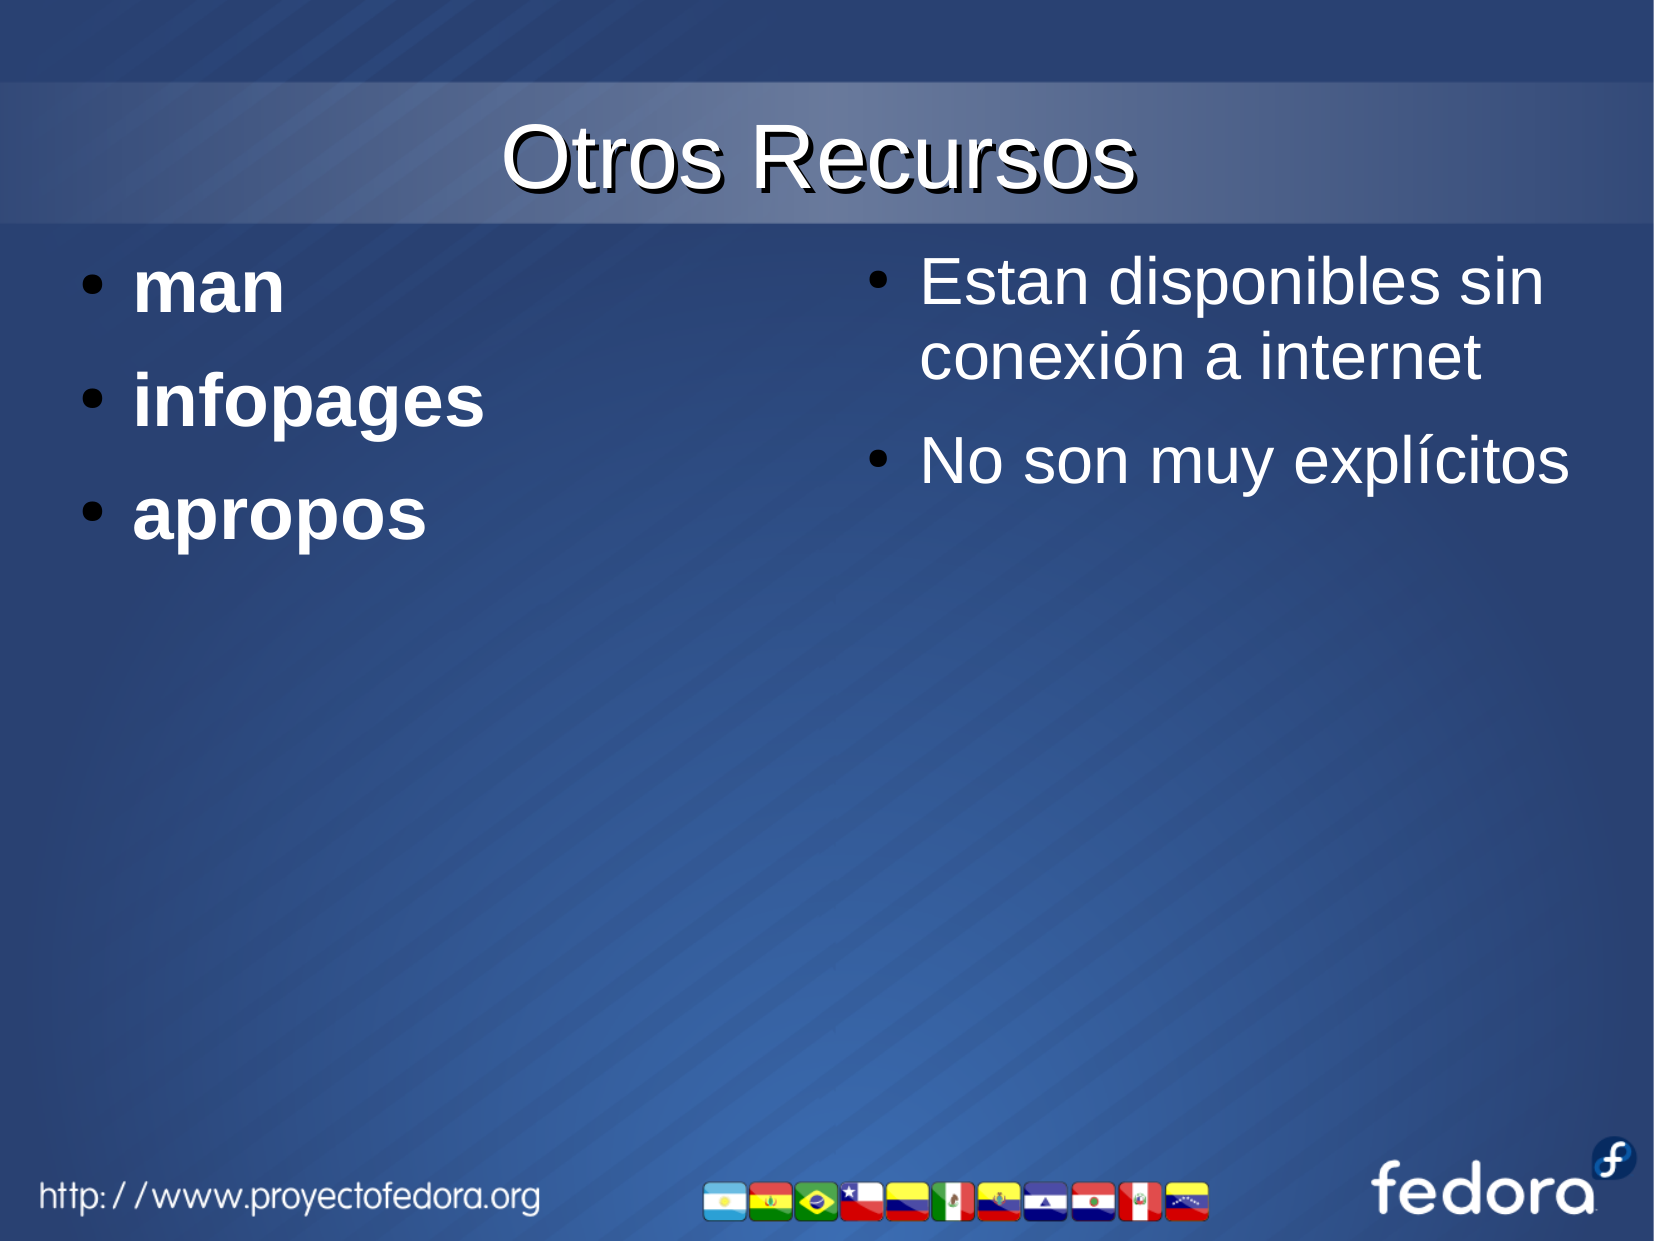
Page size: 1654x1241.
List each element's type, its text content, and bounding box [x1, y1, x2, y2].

picture [0, 0, 1654, 1241]
list man infopages apropos [61, 244, 788, 1064]
list Estan disponibles sin conexión a internet No son muy explícitos [848, 244, 1575, 582]
title Otros Recursos [75, 53, 1564, 261]
